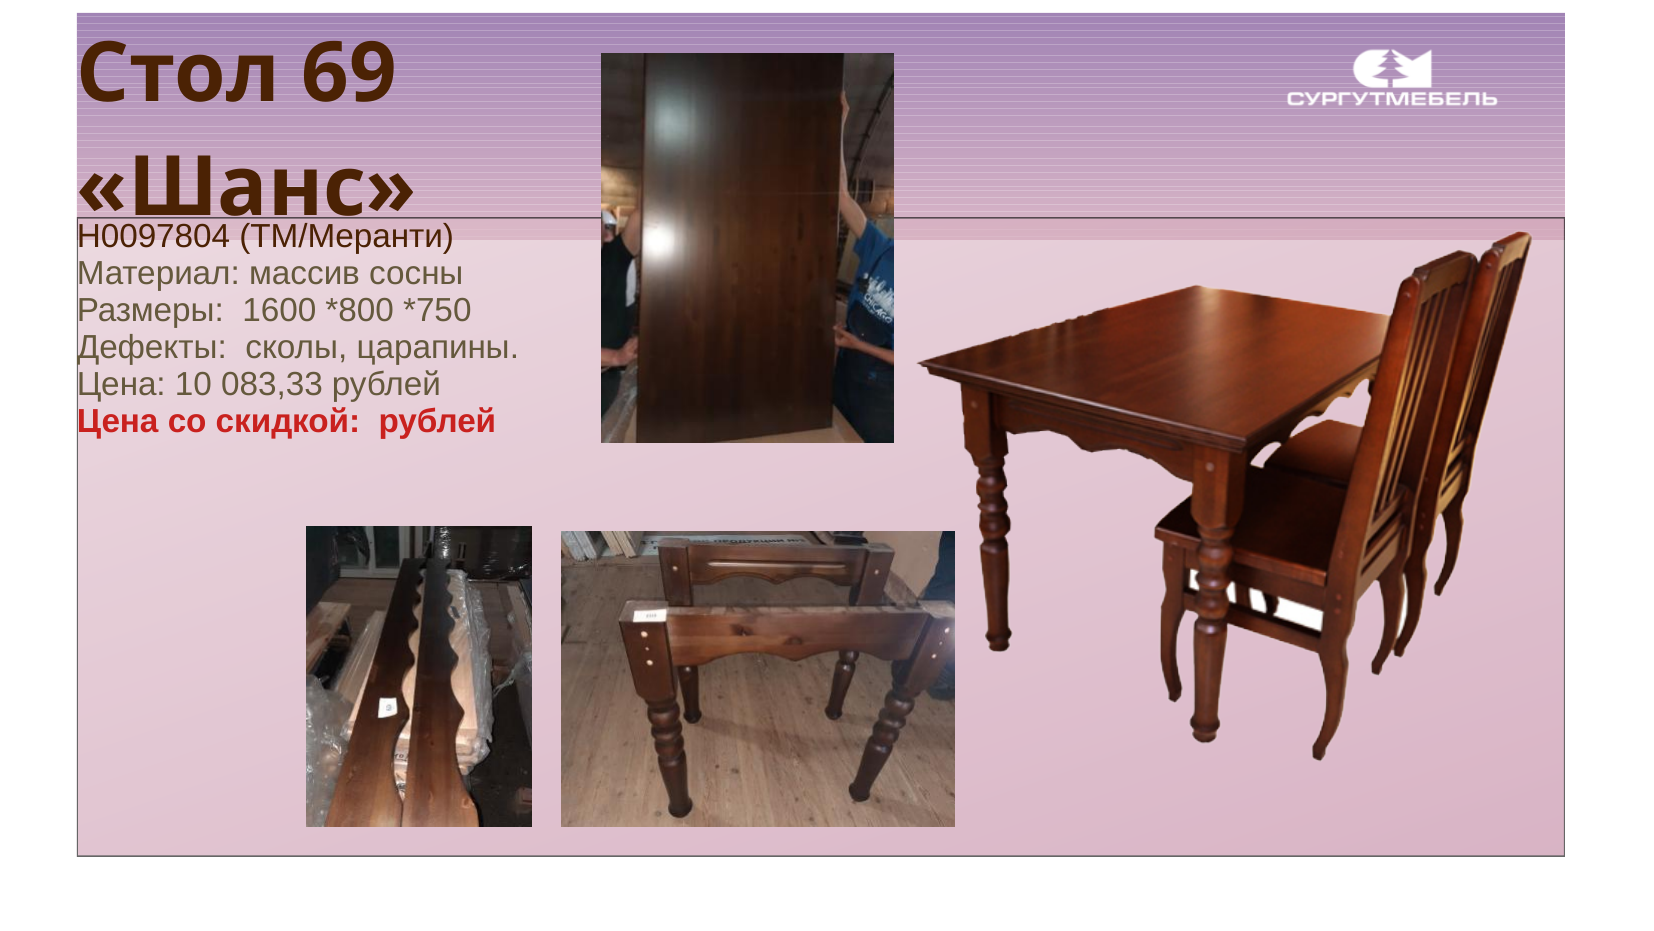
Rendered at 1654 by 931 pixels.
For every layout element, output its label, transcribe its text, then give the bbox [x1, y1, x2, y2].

subtitle Н0097804 (ТМ/Меранти) Материал: массив сосны Размеры: 1600 *800 *750 Дефекты: сколы, царапины. Цена: 10 083,33 рублей Цена со скидкой: рублей [76, 217, 1565, 857]
title Стол 69 «Шанс» [76, 23, 1565, 217]
picture [561, 53, 1634, 827]
picture [306, 526, 532, 827]
picture [1262, 5, 1513, 170]
